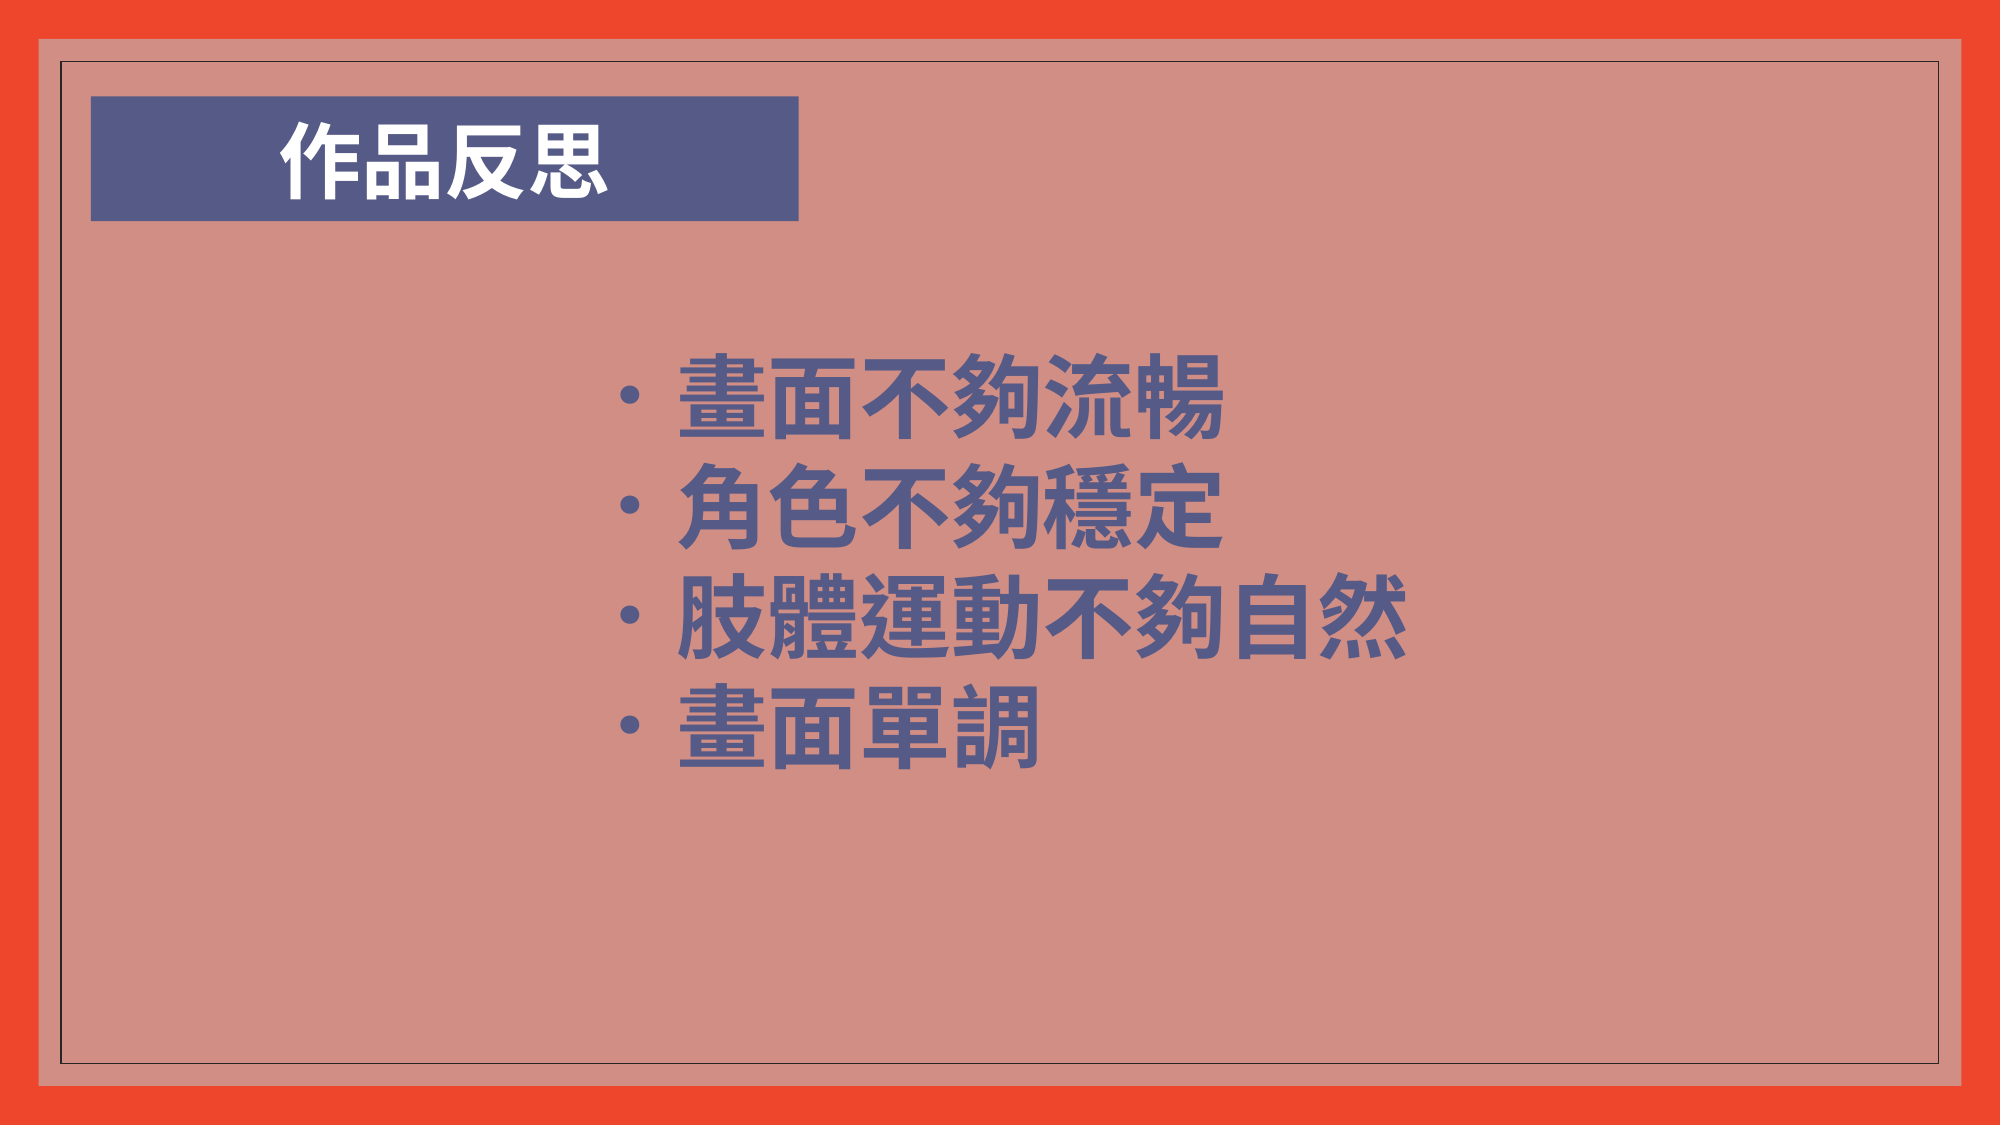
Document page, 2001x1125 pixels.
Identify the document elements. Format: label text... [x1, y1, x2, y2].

text_box ．畫面不夠流暢 ．角色不夠穩定 ．肢體運動不夠自然 ．畫面單調 [569, 332, 1641, 788]
text_box 作品反思 [53, 24, 837, 293]
